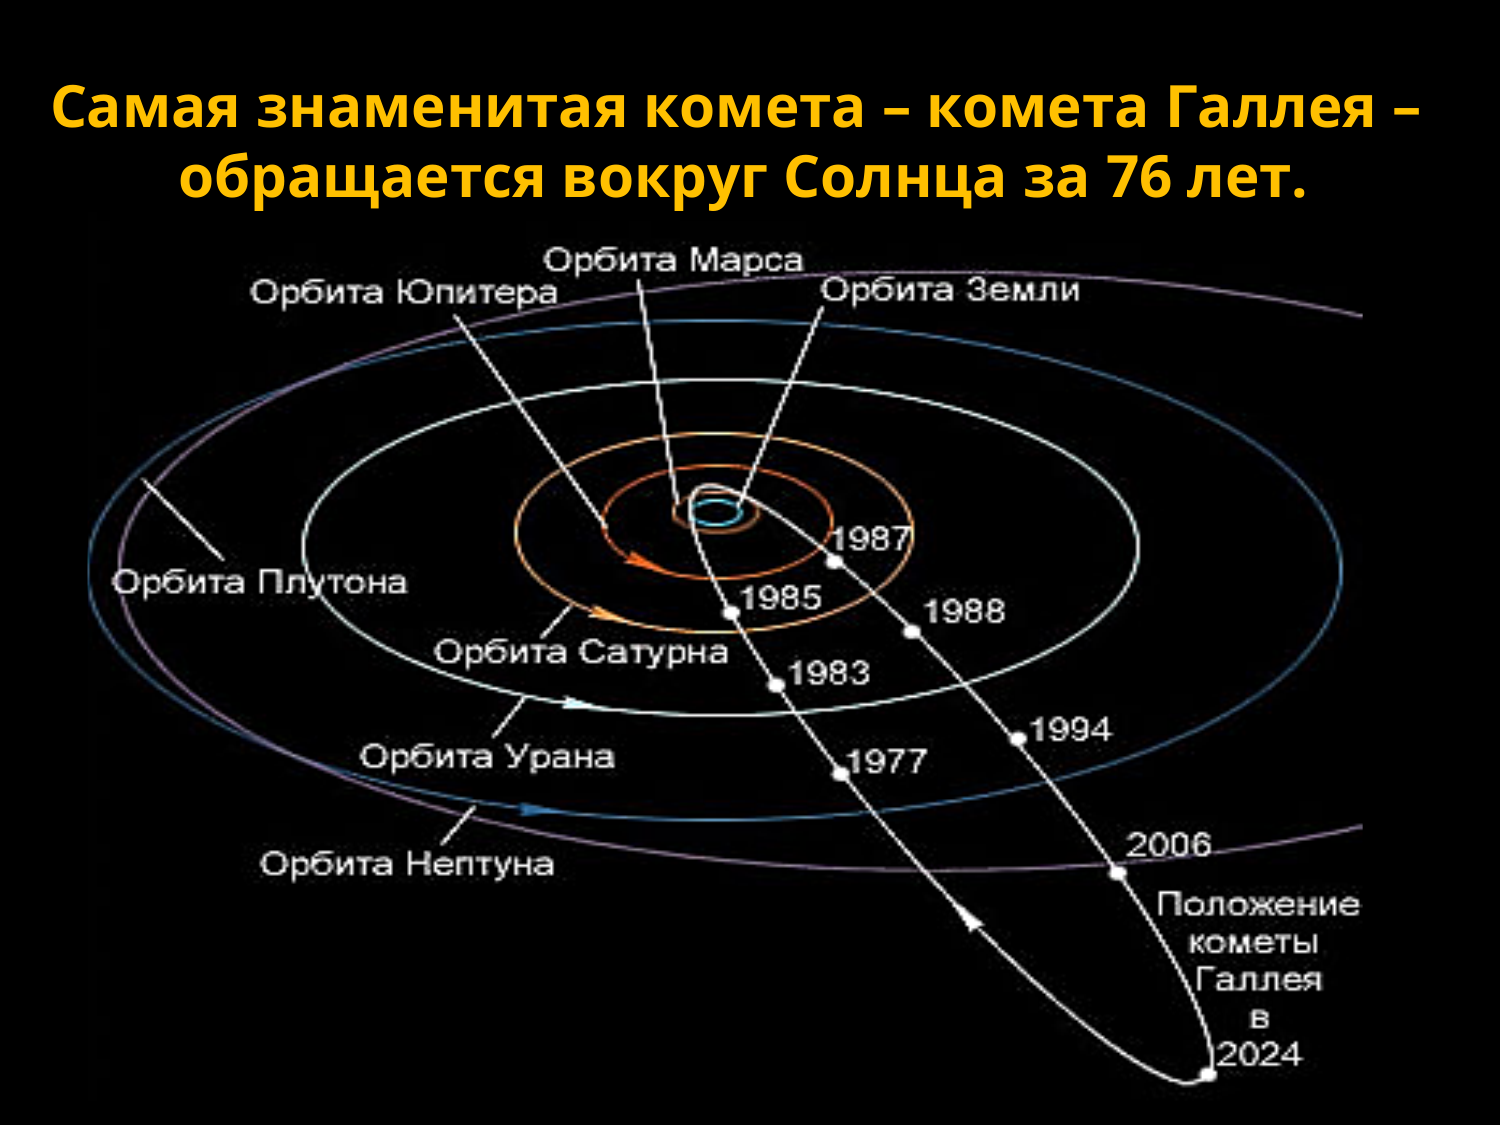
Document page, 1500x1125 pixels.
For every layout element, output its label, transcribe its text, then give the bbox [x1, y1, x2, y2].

text_box Самая знаменитая комета – комета Галлея – обращается вокруг Солнца за 76 лет. [12, 45, 1475, 233]
picture [87, 212, 1363, 1101]
